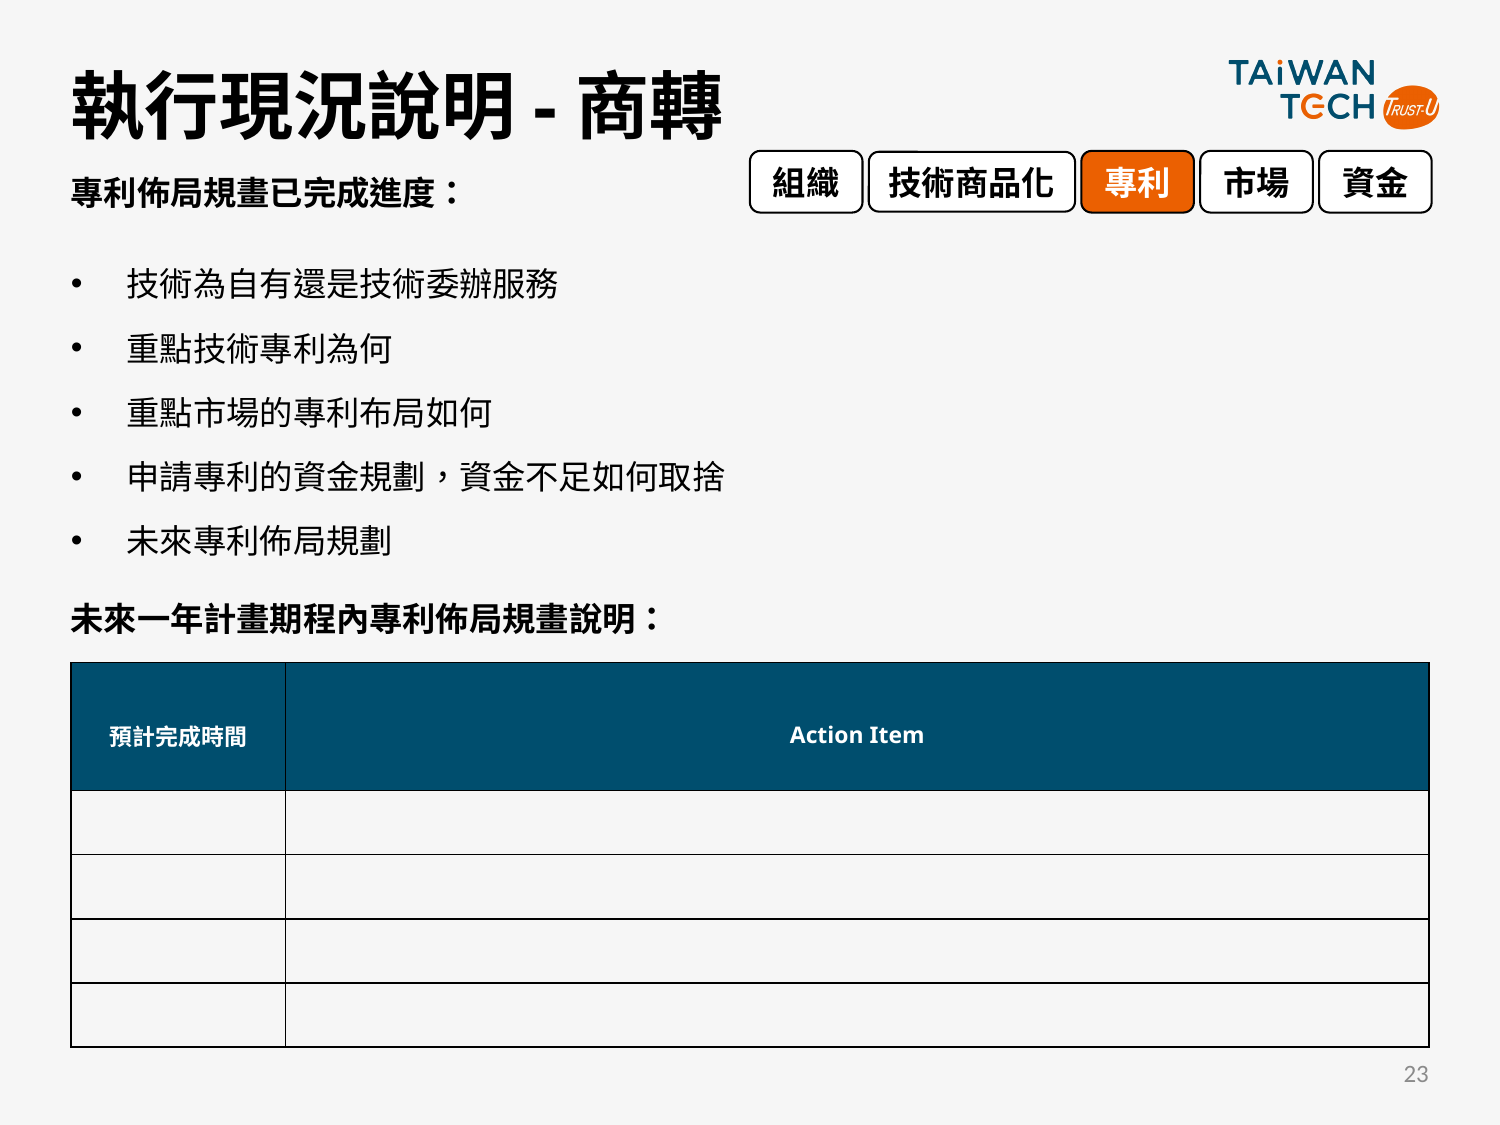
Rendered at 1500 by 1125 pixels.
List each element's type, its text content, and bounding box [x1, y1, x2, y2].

table_cell [286, 855, 1428, 918]
text_box 市場 [1200, 150, 1313, 164]
text_box 資金 [1319, 150, 1432, 164]
text_box 專利 [1081, 150, 1194, 164]
table_cell [72, 855, 285, 918]
slide_number <編號> [1106, 1042, 1445, 1103]
text_box 技術為自有還是技術委辦服務 重點技術專利為何 重點市場的專利布局如何 申請專利的資金規劃，資金不足如何取捨 未來專利佈局規劃 [55, 236, 1442, 563]
table_cell [286, 791, 1428, 854]
text_box 專利佈局規畫已完成進度： [55, 164, 1476, 220]
text_box 技術商品化 [868, 151, 1076, 164]
title 執行現況說明-商轉 [55, 33, 1444, 156]
table_header 預計完成時間 [72, 663, 285, 790]
table_cell [286, 920, 1428, 982]
table_cell [72, 920, 285, 982]
table_cell [286, 984, 1428, 1046]
table_cell [72, 984, 285, 1046]
table_cell [72, 791, 285, 854]
text_box 組織 [749, 150, 863, 164]
table_header Action Item [286, 663, 1428, 790]
text_box 未來一年計畫期程內專利佈局規畫說明： [55, 591, 1476, 646]
